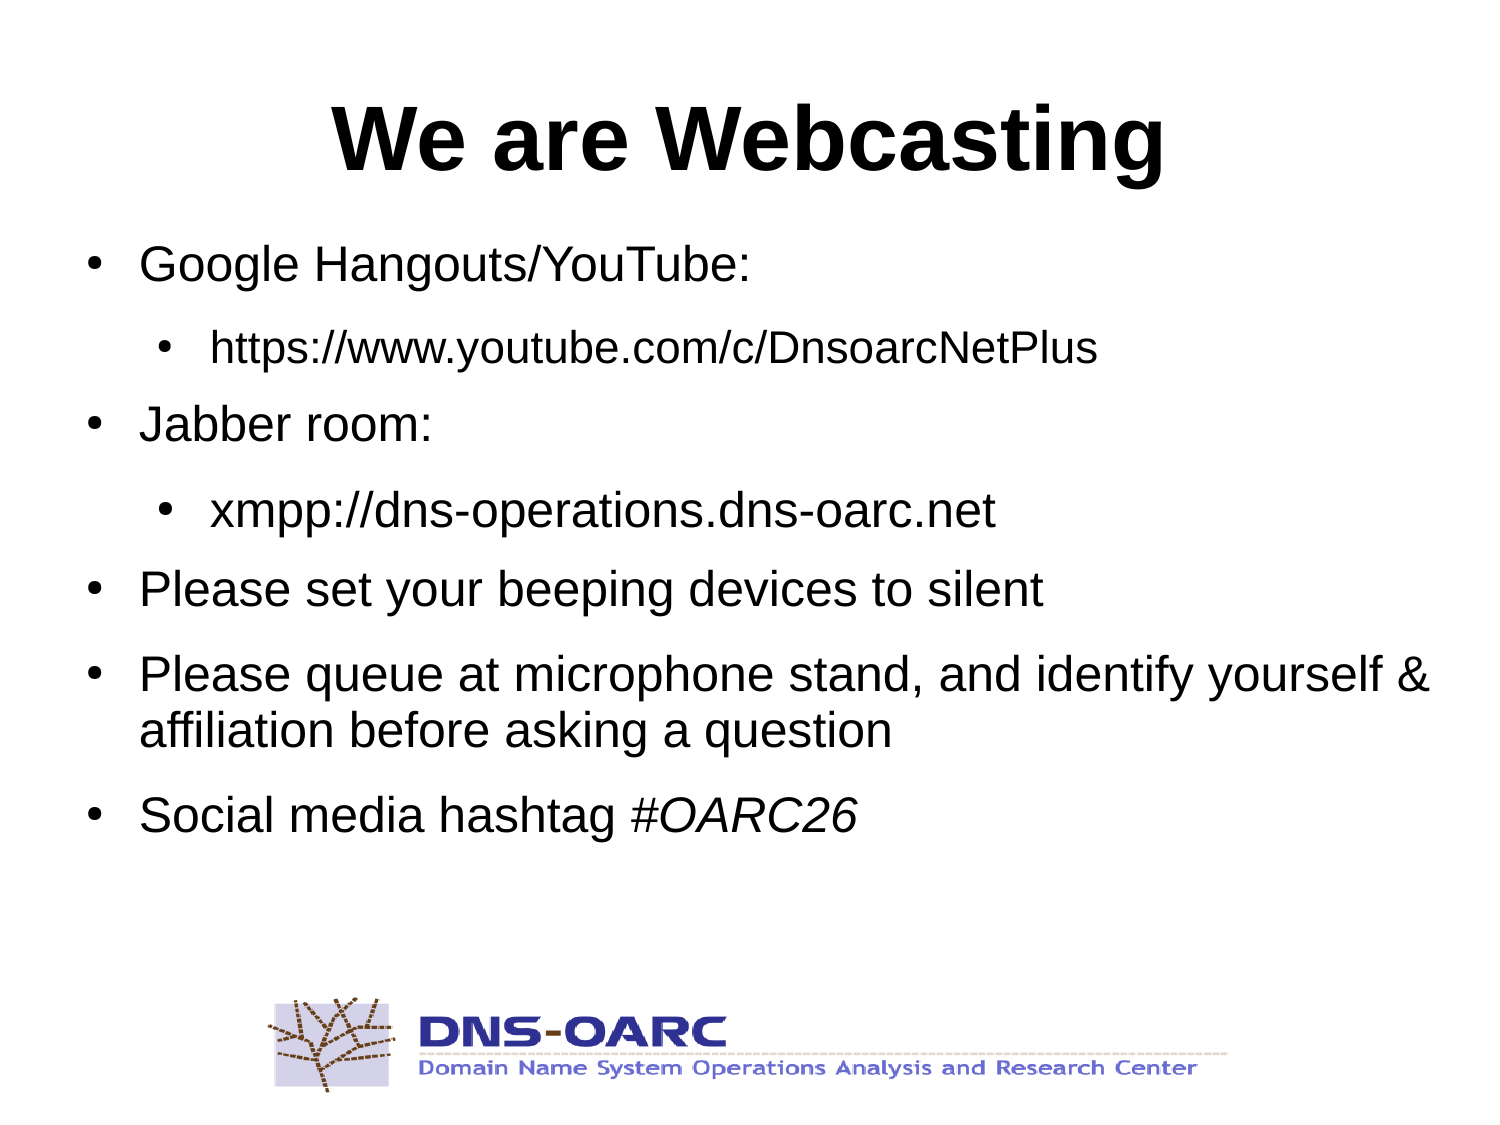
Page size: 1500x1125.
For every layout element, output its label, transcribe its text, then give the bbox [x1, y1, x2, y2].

list Google Hangouts/YouTube: https://www.youtube.com/c/DnsoarcNetPlus Jabber room: xmpp://dns-operations.dns-oarc.net Please set your beeping devices to silent Please queue at microphone stand, and identify yourself & affiliation before asking a question Social media hashtag #OARC26 [68, 236, 1432, 889]
title We are Webcasting [75, 44, 1425, 233]
picture [214, 991, 1259, 1099]
